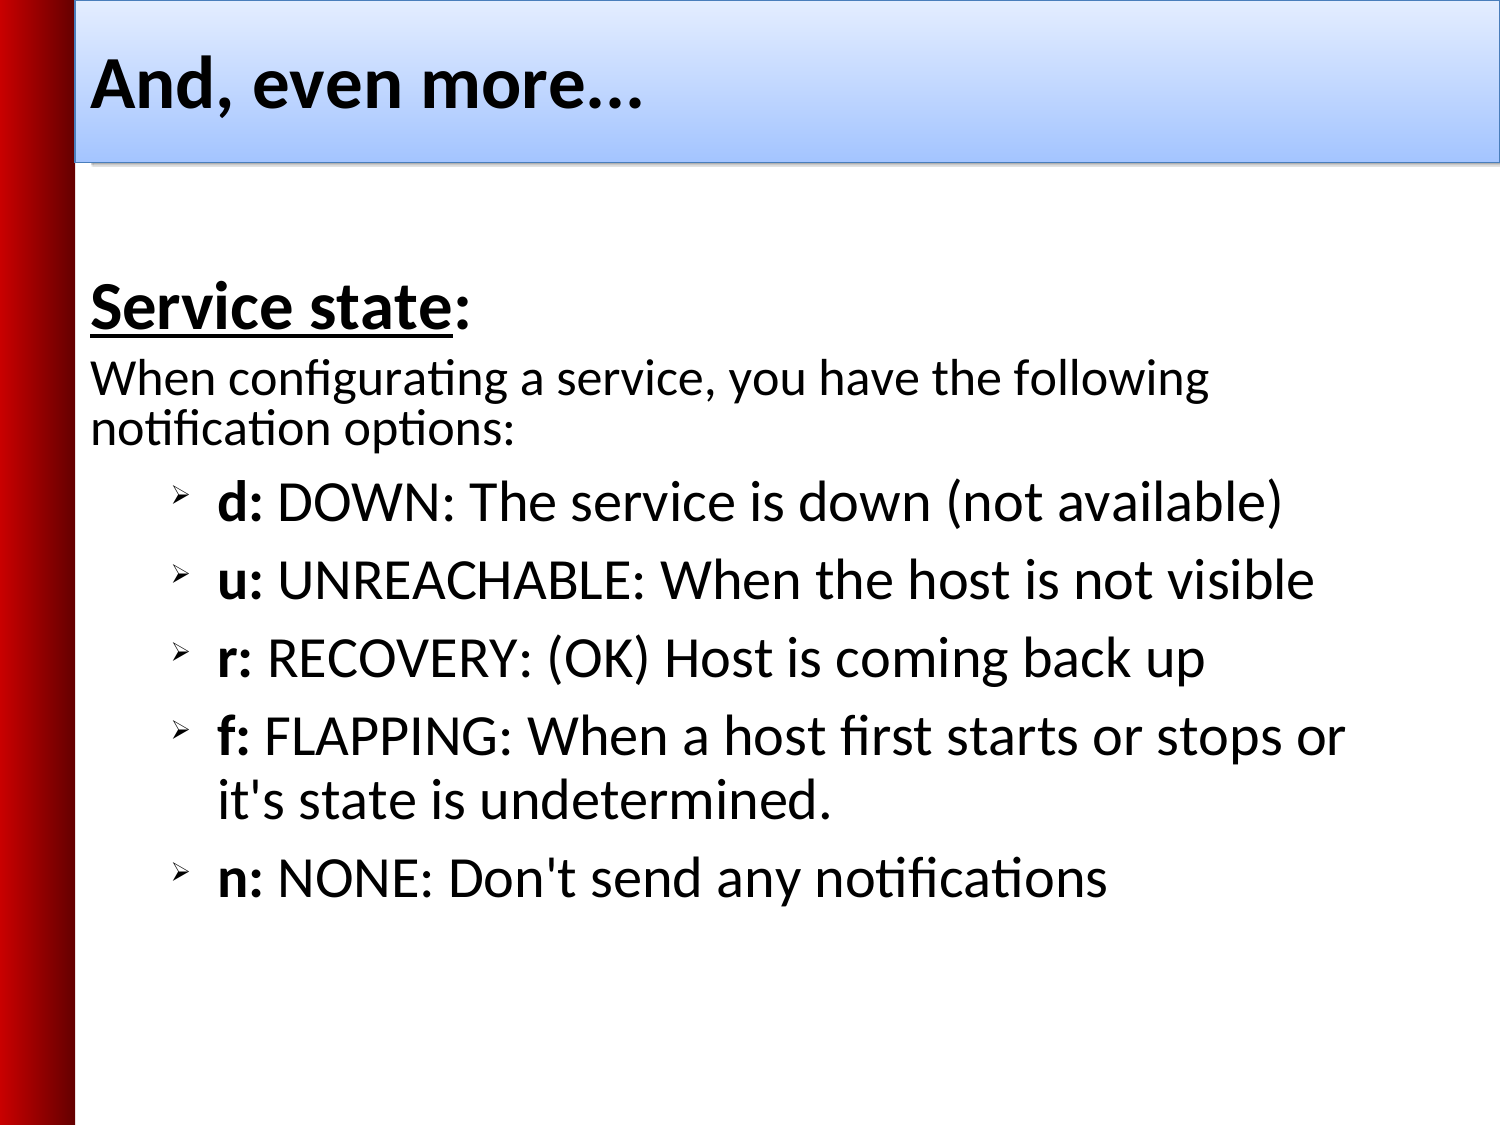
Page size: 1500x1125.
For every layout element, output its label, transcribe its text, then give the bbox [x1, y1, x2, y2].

text_box Service state: When configurating a service, you have the following notification options: d: DOWN: The service is down (not available) u: UNREACHABLE: When the host is not visible r: RECOVERY: (OK) Host is coming back up f: FLAPPING: When a host first starts or stops or it's state is undetermined. n: NONE: Don't send any notifications [75, 263, 1426, 1098]
text_box And, even more... [75, 0, 1500, 163]
